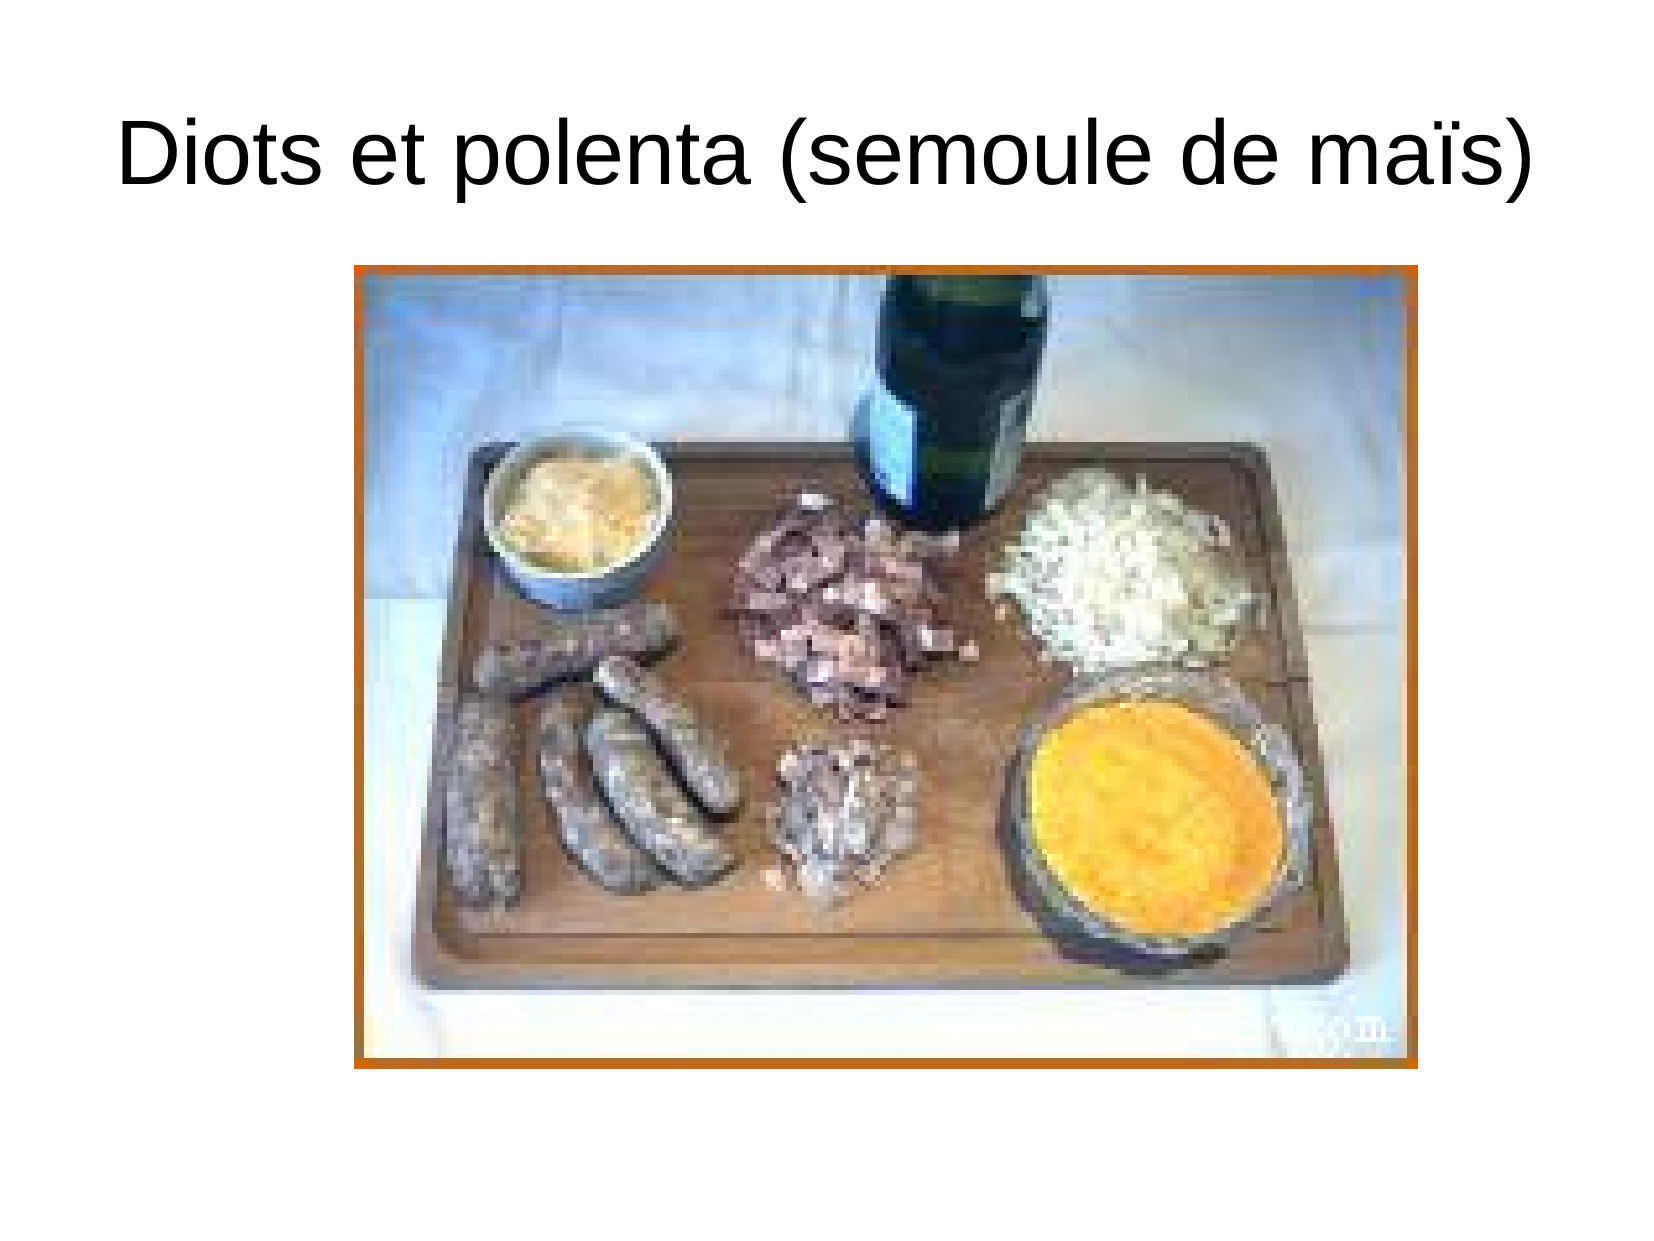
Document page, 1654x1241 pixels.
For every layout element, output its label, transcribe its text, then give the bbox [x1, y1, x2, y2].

picture [354, 265, 1418, 1069]
title Diots et polenta (semoule de maïs) [82, 56, 1571, 250]
